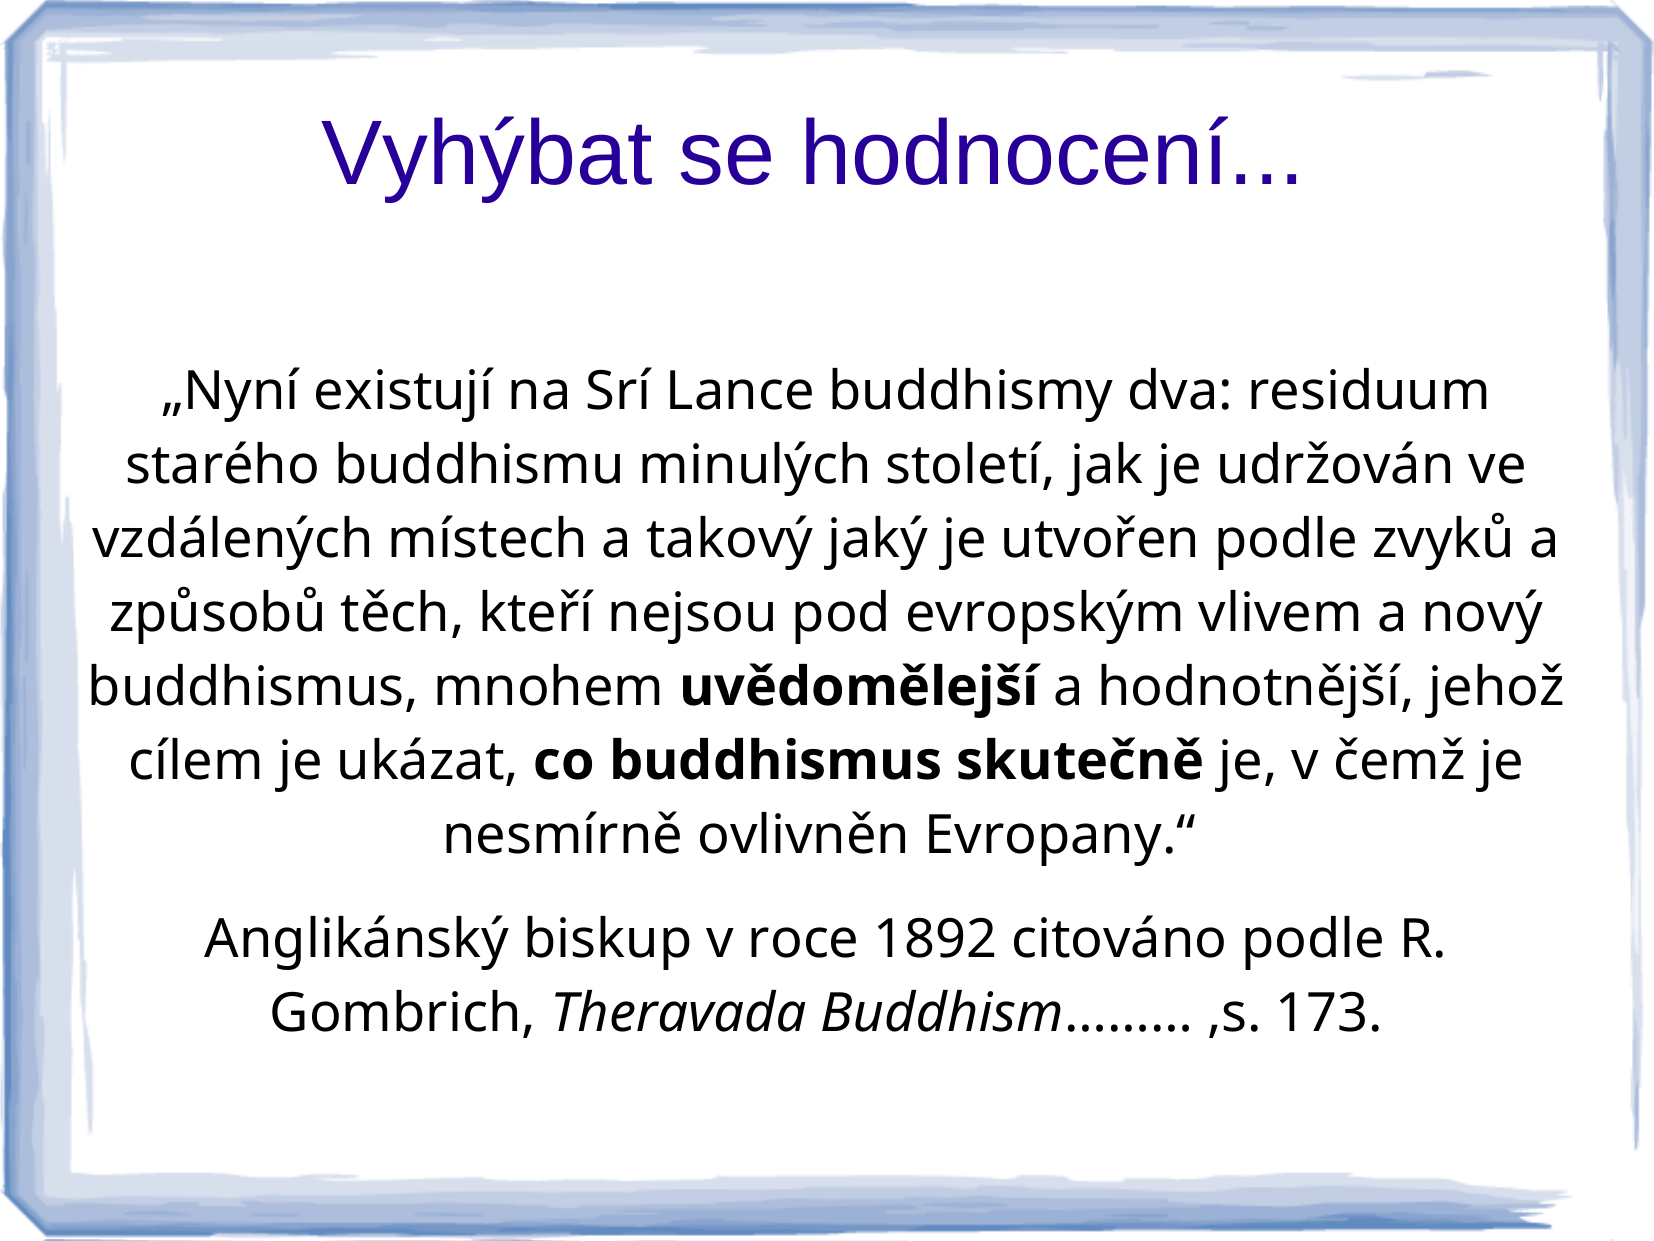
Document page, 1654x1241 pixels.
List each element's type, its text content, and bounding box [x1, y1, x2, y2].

picture [0, 0, 1654, 1241]
subtitle „Nyní existují na Srí Lance buddhismy dva: residuum starého buddhismu minulých století, jak je udržován ve vzdálených místech a takový jaký je utvořen podle zvyků a způsobů těch, kteří nejsou pod evropským vlivem a nový buddhismus, mnohem uvědomělejší a hodnotnější, jehož cílem je ukázat, co buddhismus skutečně je, v čemž je nesmírně ovlivněn Evropany.“ Anglikánský biskup v roce 1892 citováno podle R. Gombrich, Theravada Buddhism……… ,s. 173. [82, 290, 1571, 1109]
title Vyhýbat se hodnocení... [82, 49, 1571, 257]
